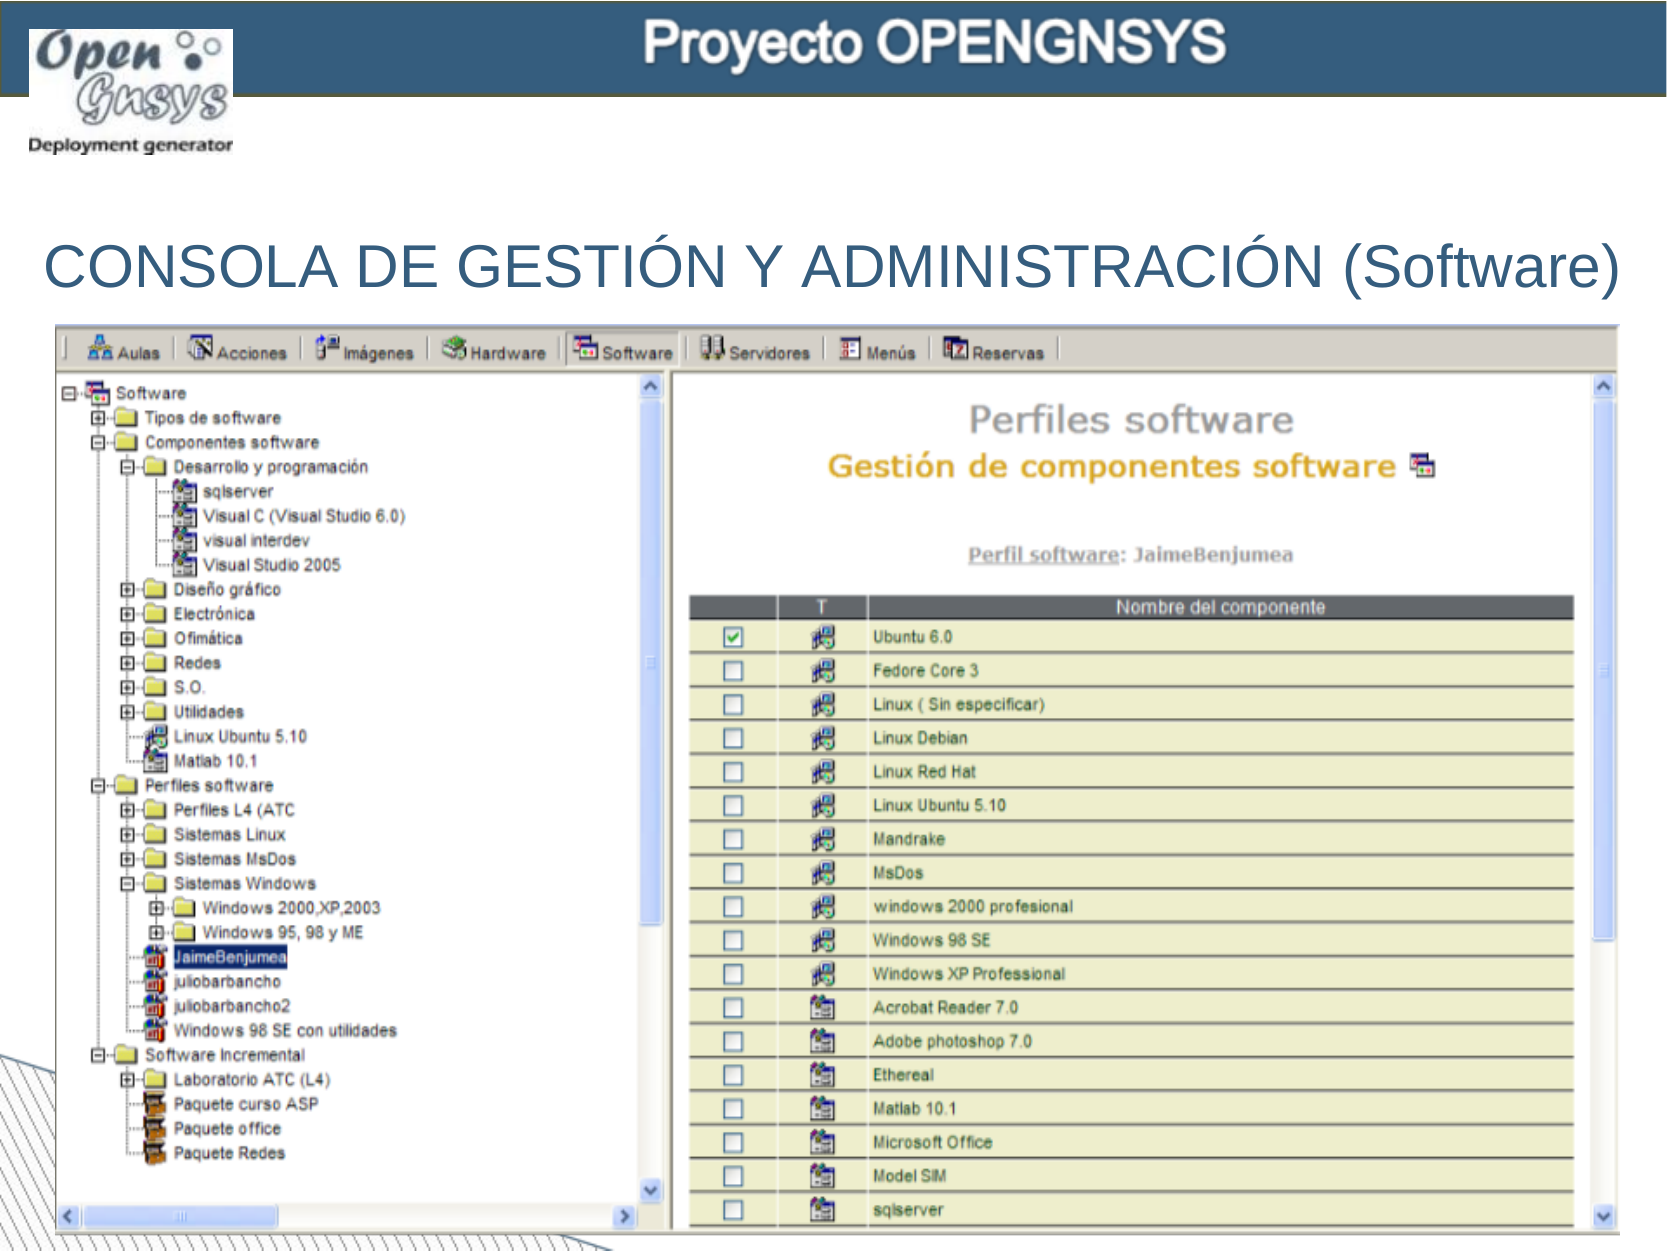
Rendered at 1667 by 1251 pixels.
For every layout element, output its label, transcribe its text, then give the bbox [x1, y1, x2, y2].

picture [0, 0, 1667, 1251]
text_box CONSOLA DE GESTIÓN Y ADMINISTRACIÓN (Software) [7, 232, 1660, 302]
